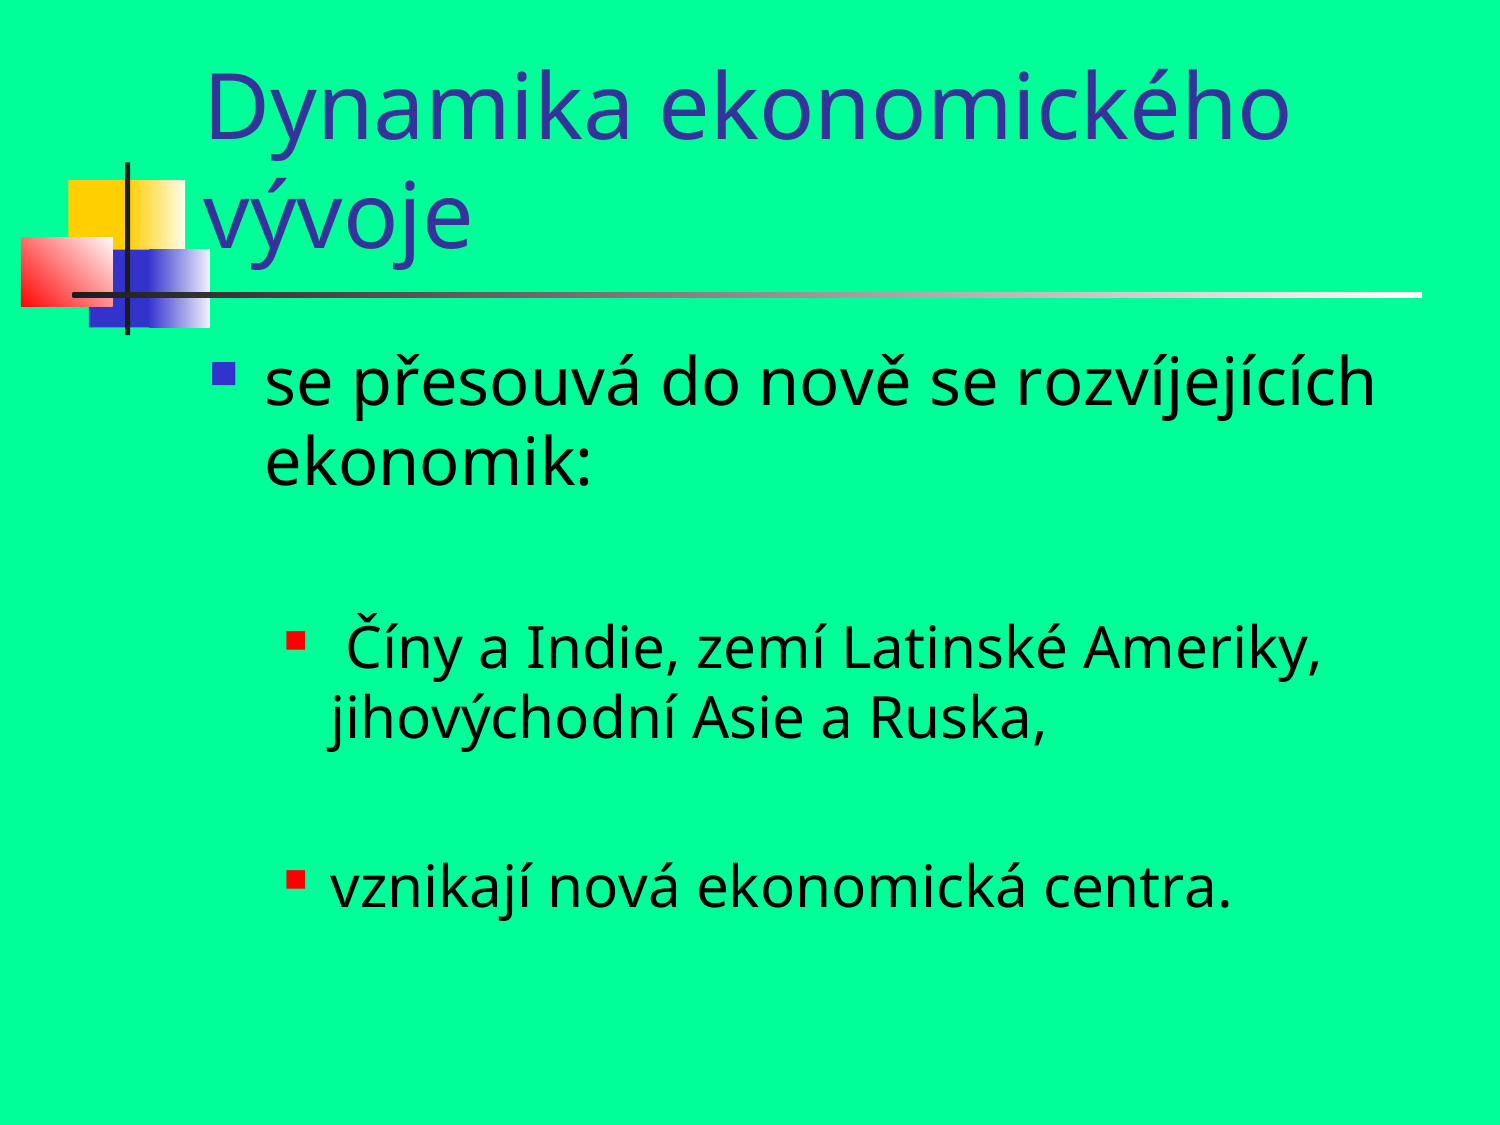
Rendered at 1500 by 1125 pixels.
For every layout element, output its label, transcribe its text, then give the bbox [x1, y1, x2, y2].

title Dynamika ekonomického vývoje [188, 35, 1468, 276]
list se přesouvá do nově se rozvíjejících ekonomik: Číny a Indie, zemí Latinské Ameriky, jihovýchodní Asie a Ruska, vznikají nová ekonomická centra. [193, 331, 1469, 1024]
